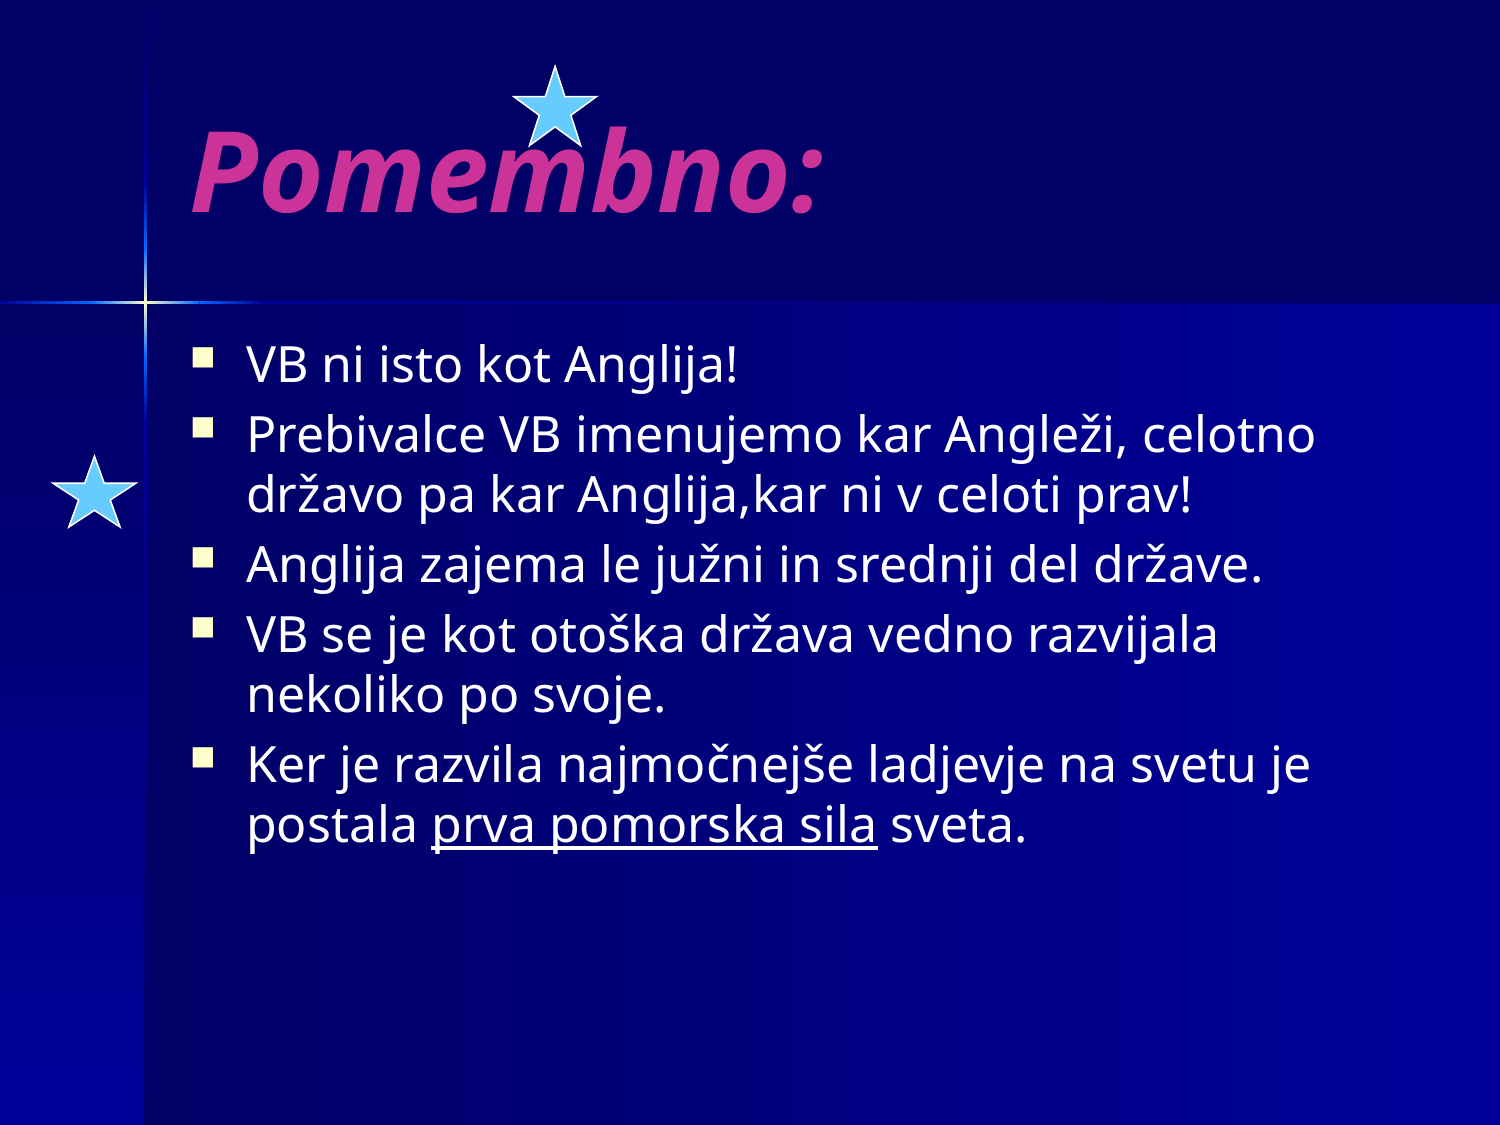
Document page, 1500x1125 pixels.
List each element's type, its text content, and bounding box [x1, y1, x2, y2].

text_box [53, 456, 136, 528]
text_box [513, 66, 597, 146]
list VB ni isto kot Anglija! Prebivalce VB imenujemo kar Angleži, celotno državo pa kar Anglija,kar ni v celoti prav! Anglija zajema le južni in srednji del države. VB se je kot otoška država vedno razvijala nekoliko po svoje. Ker je razvila najmočnejše ladjevje na svetu je postala prva pomorska sila sveta. [174, 324, 1413, 1000]
title Pomembno: [174, 50, 1413, 285]
